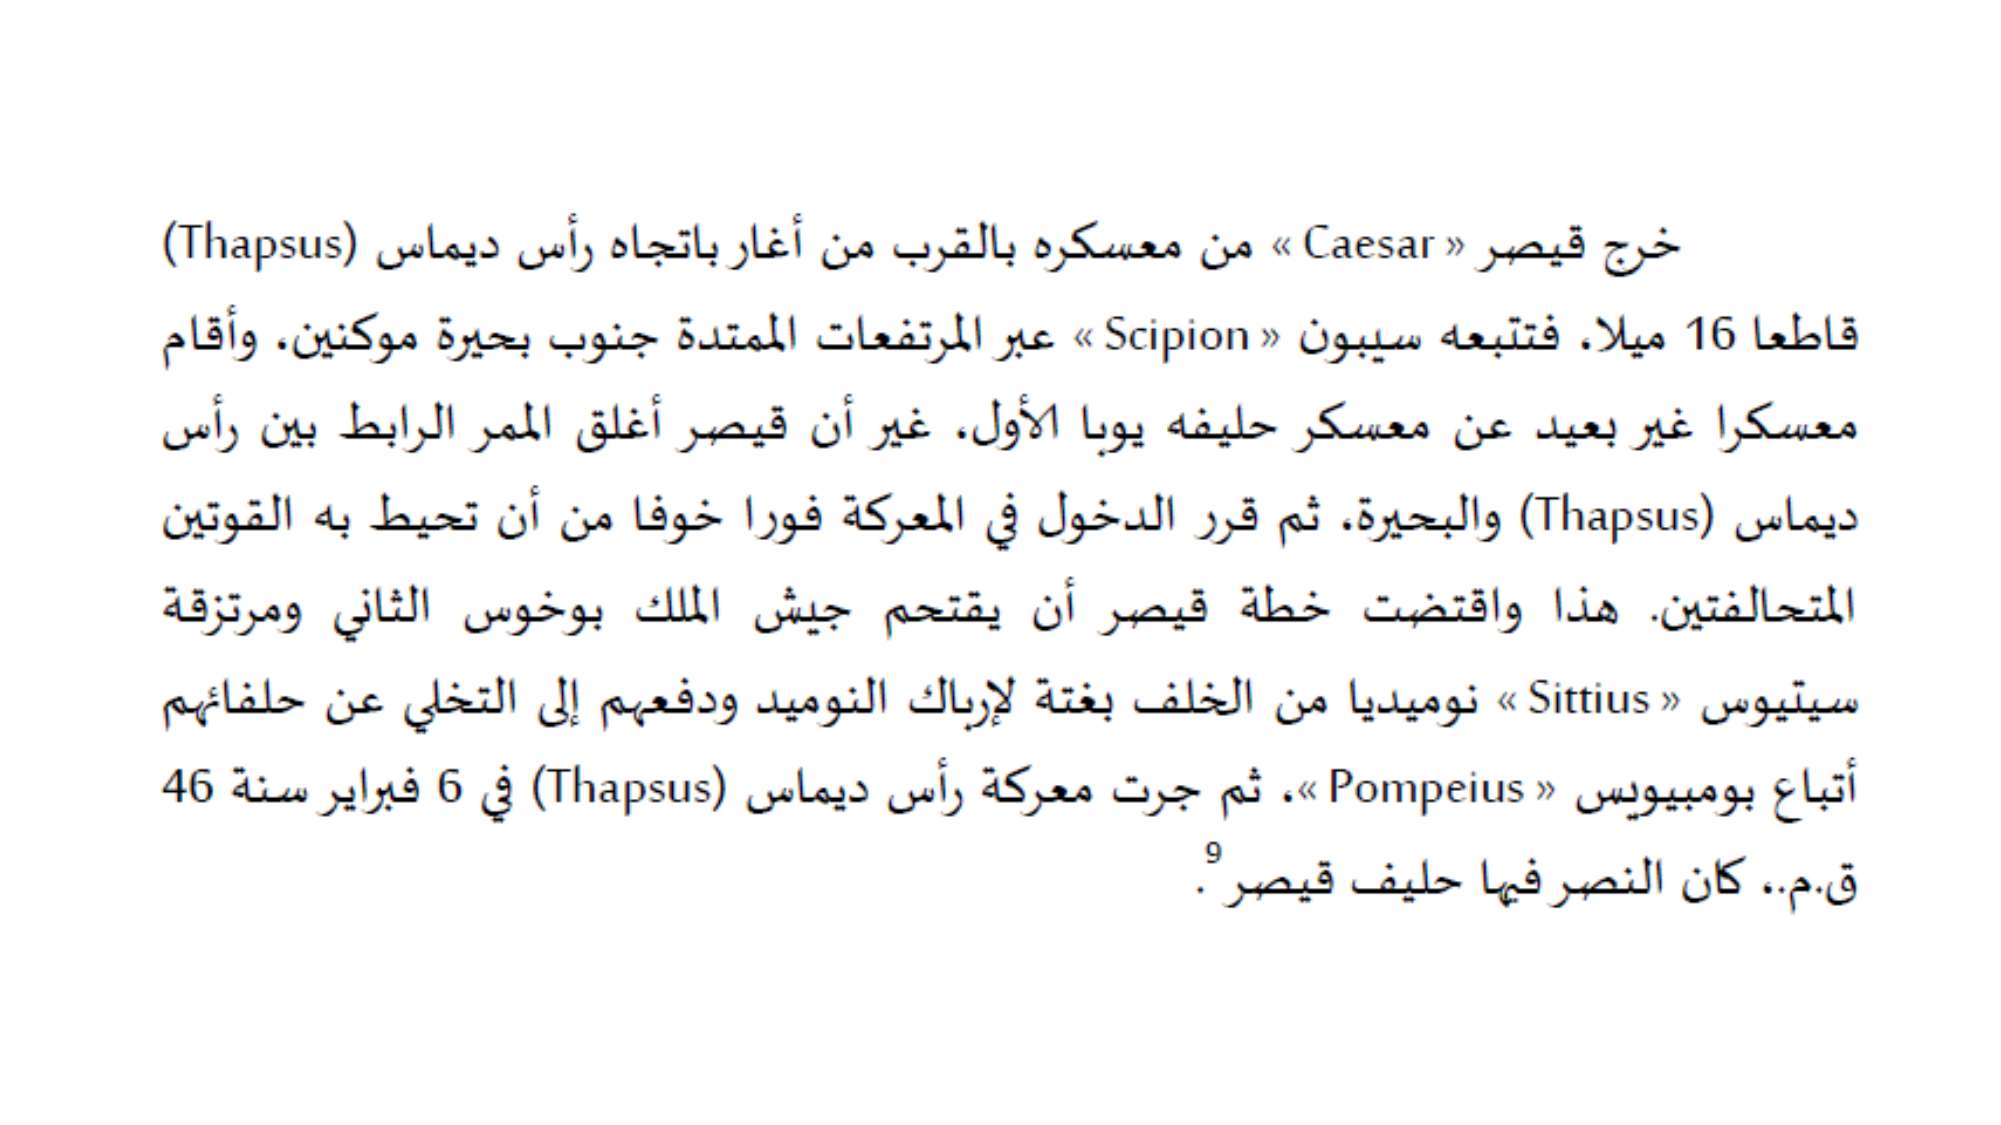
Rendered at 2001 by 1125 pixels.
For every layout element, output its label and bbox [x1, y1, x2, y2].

picture [108, 200, 1892, 925]
